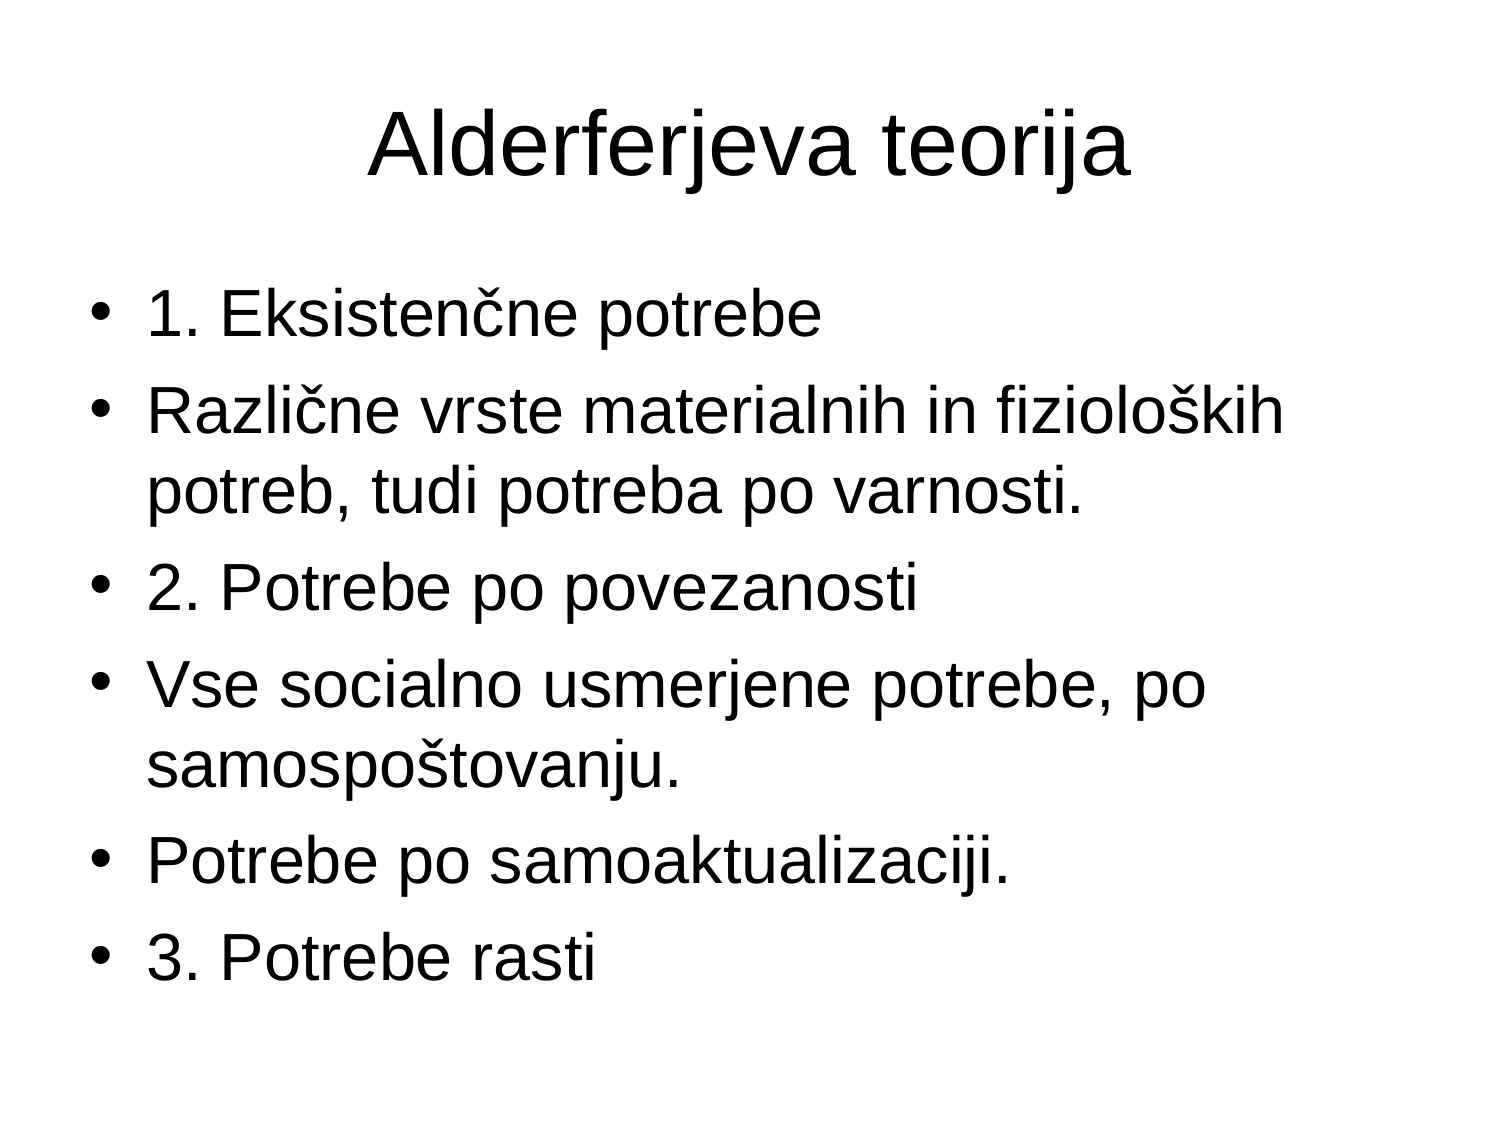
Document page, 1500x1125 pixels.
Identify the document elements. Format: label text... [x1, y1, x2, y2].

title Alderferjeva teorija [75, 45, 1426, 233]
list 1. Eksistenčne potrebe Različne vrste materialnih in fizioloških potreb, tudi potreba po varnosti. 2. Potrebe po povezanosti Vse socialno usmerjene potrebe, po samospoštovanju. Potrebe po samoaktualizaciji. 3. Potrebe rasti [75, 262, 1426, 1006]
